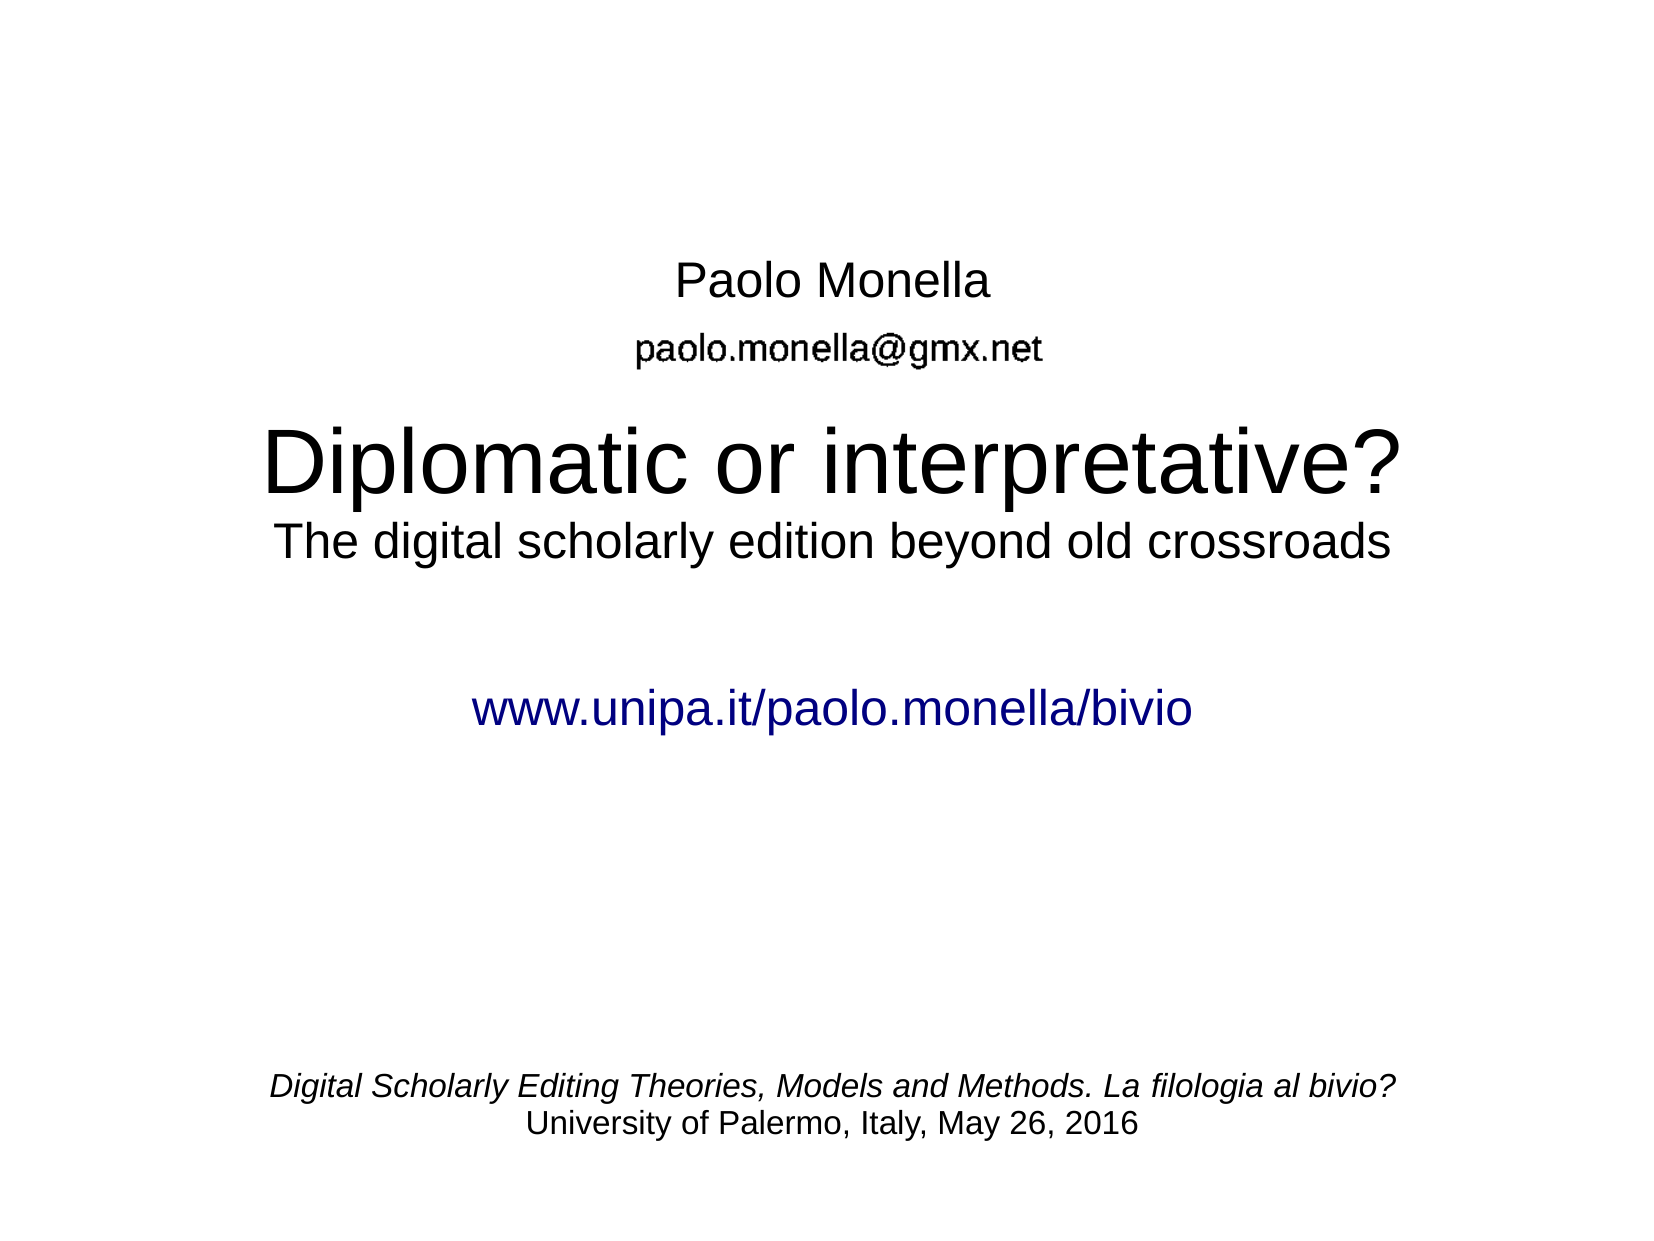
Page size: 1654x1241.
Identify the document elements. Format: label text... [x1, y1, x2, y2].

title Paolo Monella Diplomatic or interpretative? The digital scholarly edition beyond old crossroads www.unipa.it/paolo.monella/bivio [129, 250, 1536, 738]
picture [620, 322, 1055, 373]
subtitle Digital Scholarly Editing Theories, Models and Methods. La filologia al bivio? University of Palermo, Italy, May 26, 2016 [129, 968, 1536, 1241]
